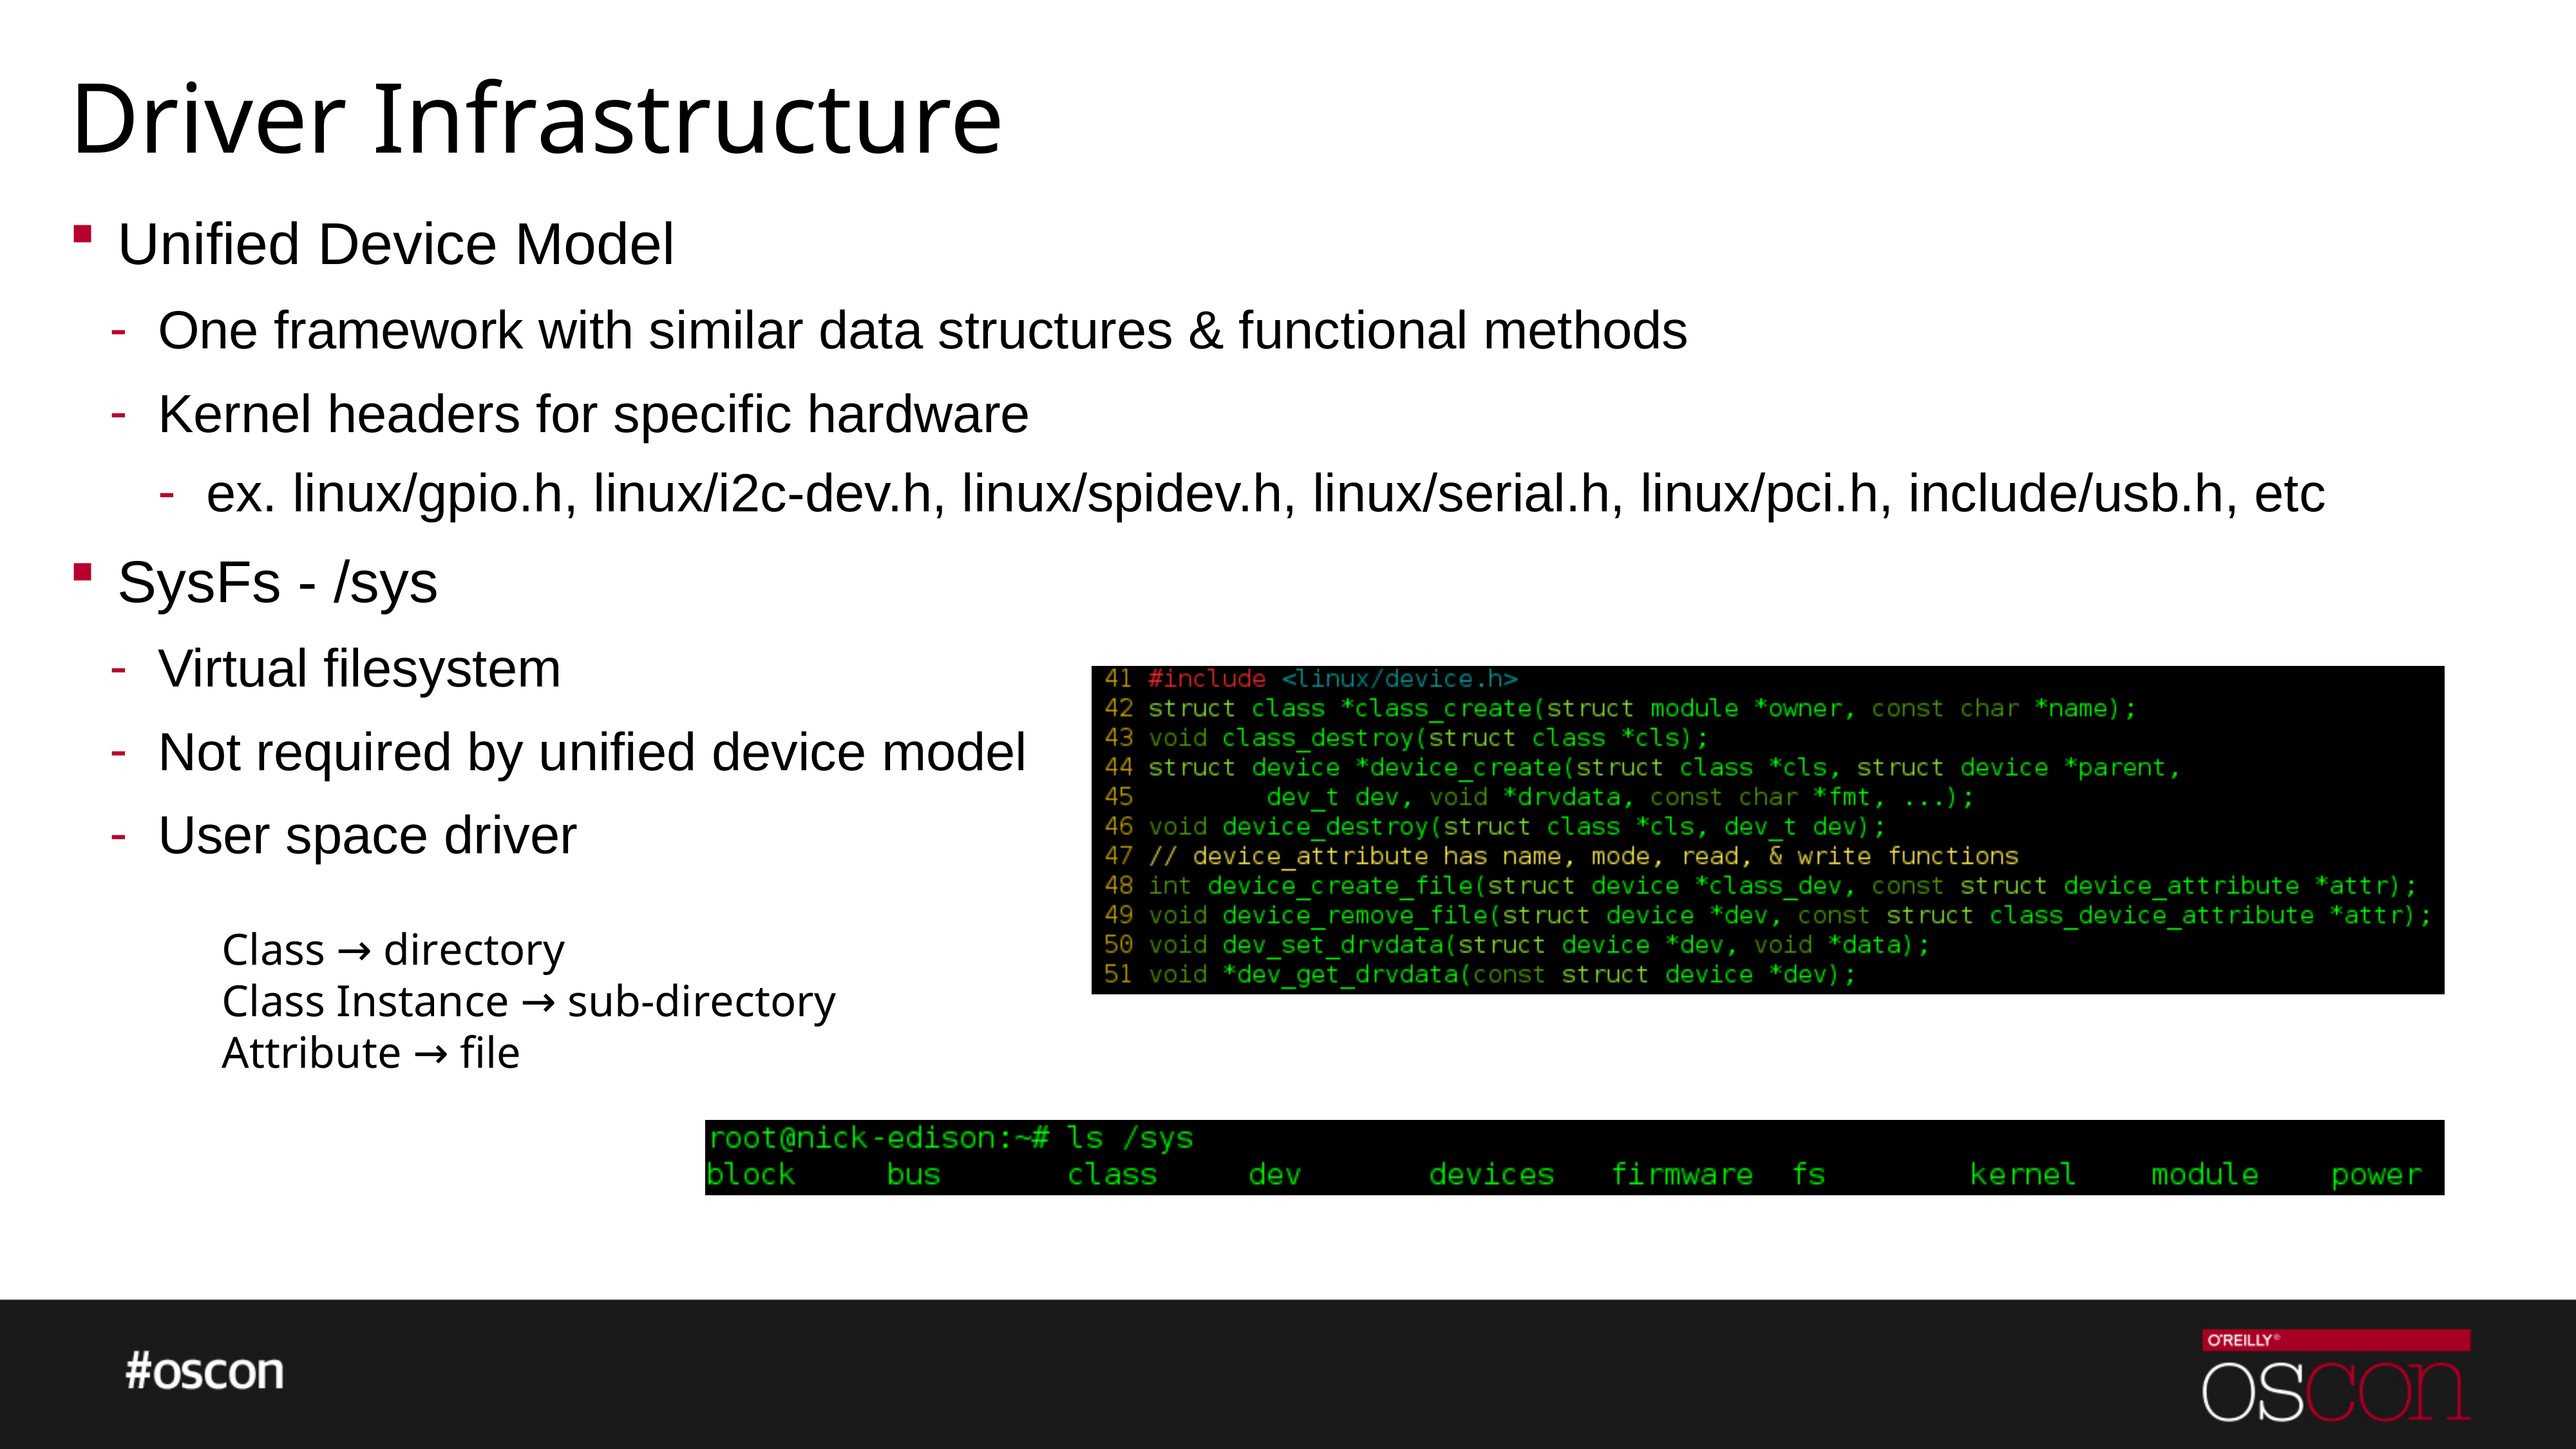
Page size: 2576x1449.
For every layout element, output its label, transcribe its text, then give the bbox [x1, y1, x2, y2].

list Unified Device Model One framework with similar data structures & functional methods Kernel headers for specific hardware ex. linux/gpio.h, linux/i2c-dev.h, linux/spidev.h, linux/serial.h, linux/pci.h, include/usb.h, etc SysFs - /sys Virtual filesystem Not required by unified device model User space driver [65, 209, 2510, 1449]
picture [0, 0, 2576, 1449]
picture [1092, 666, 2445, 994]
text_box Class → directory Class Instance → sub-directory Attribute → file [213, 918, 967, 1082]
title Driver Infrastructure [65, 10, 2510, 209]
picture [705, 1120, 2445, 1195]
